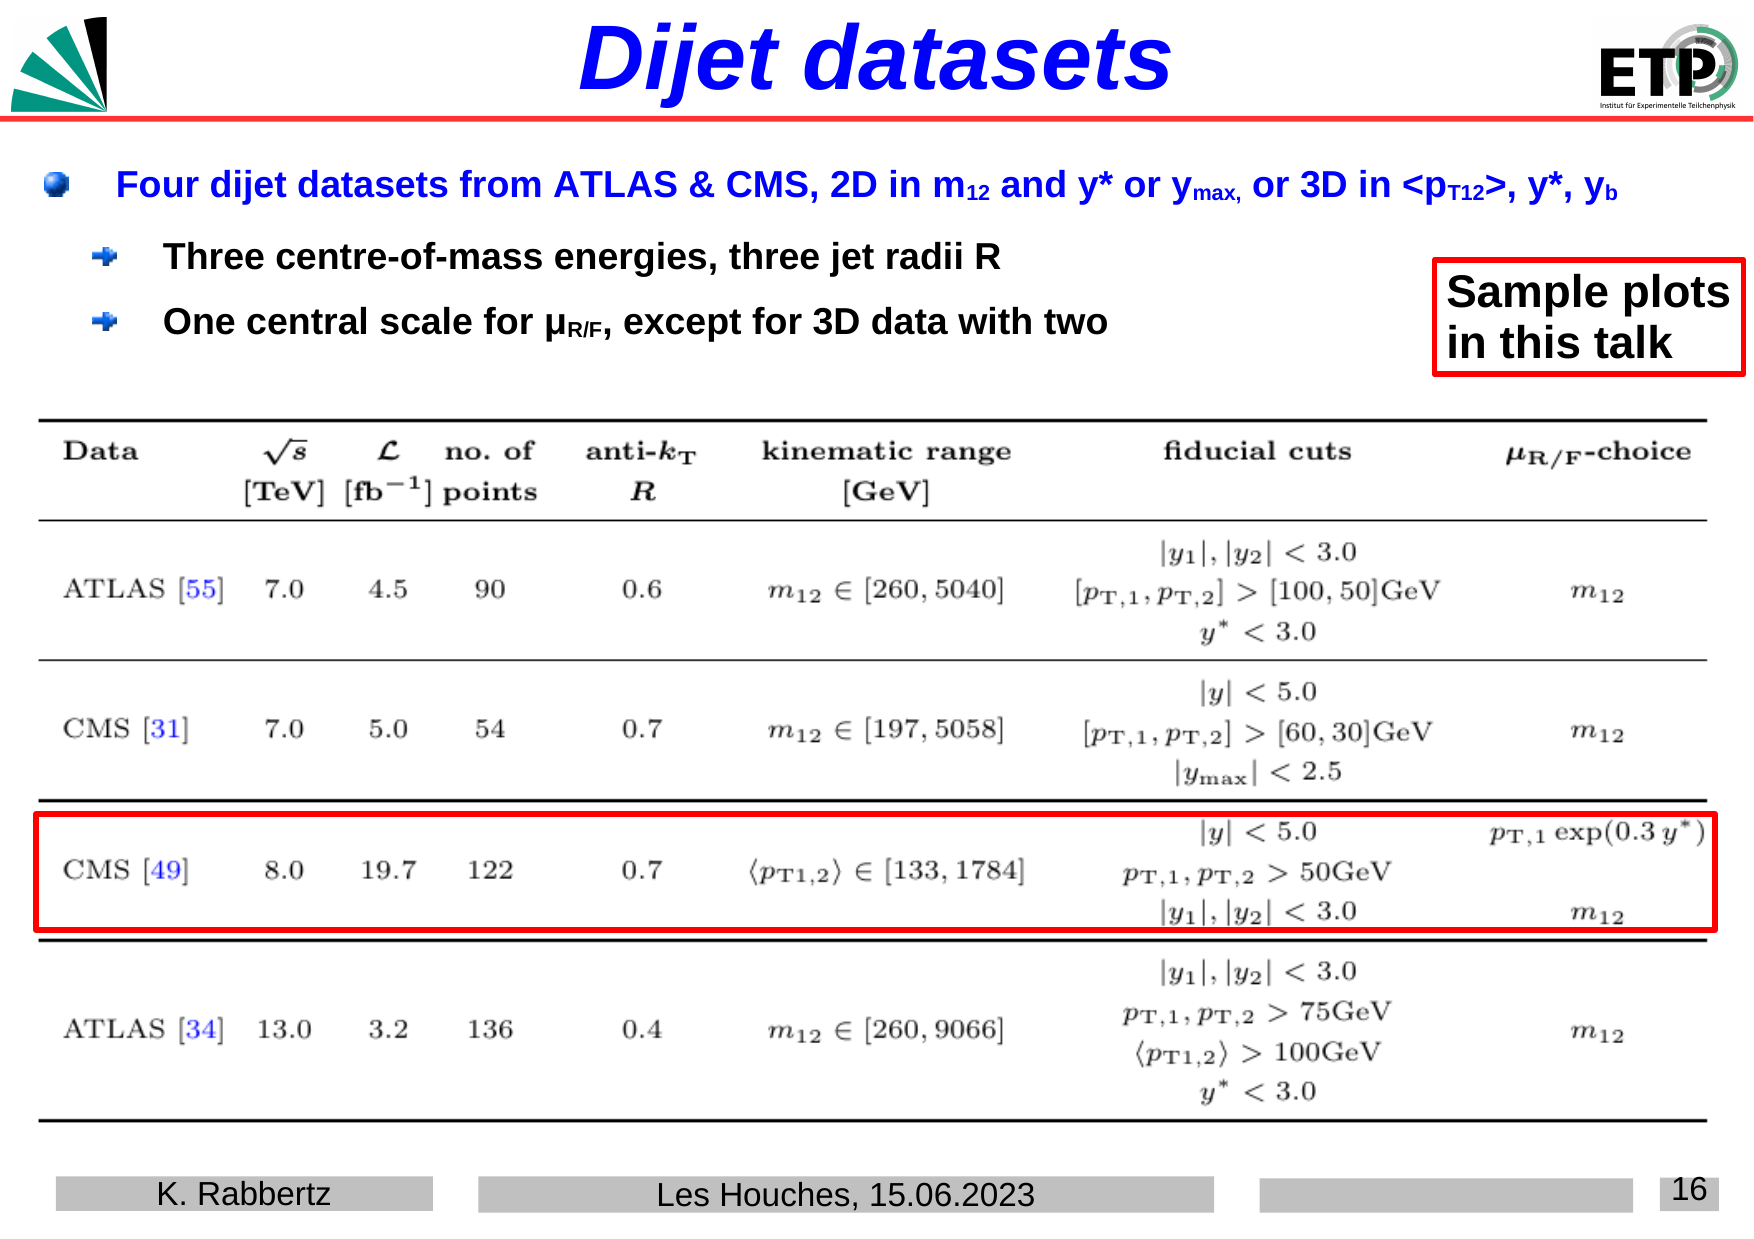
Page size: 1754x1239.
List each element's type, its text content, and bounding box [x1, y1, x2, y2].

picture [11, 17, 107, 113]
picture [1630, 17, 1745, 112]
title Dijet datasets [124, 0, 1630, 116]
picture [19, 390, 1734, 1147]
text_box Sample plots in this talk [1434, 260, 1744, 375]
list Four dijet datasets from ATLAS & CMS, 2D in m12 and y* or ymax, or 3D in <pT12>, y*, yb Three centre-of-mass energies, three jet radii R One central scale for μR/F, except for 3D data with two [33, 163, 1716, 343]
